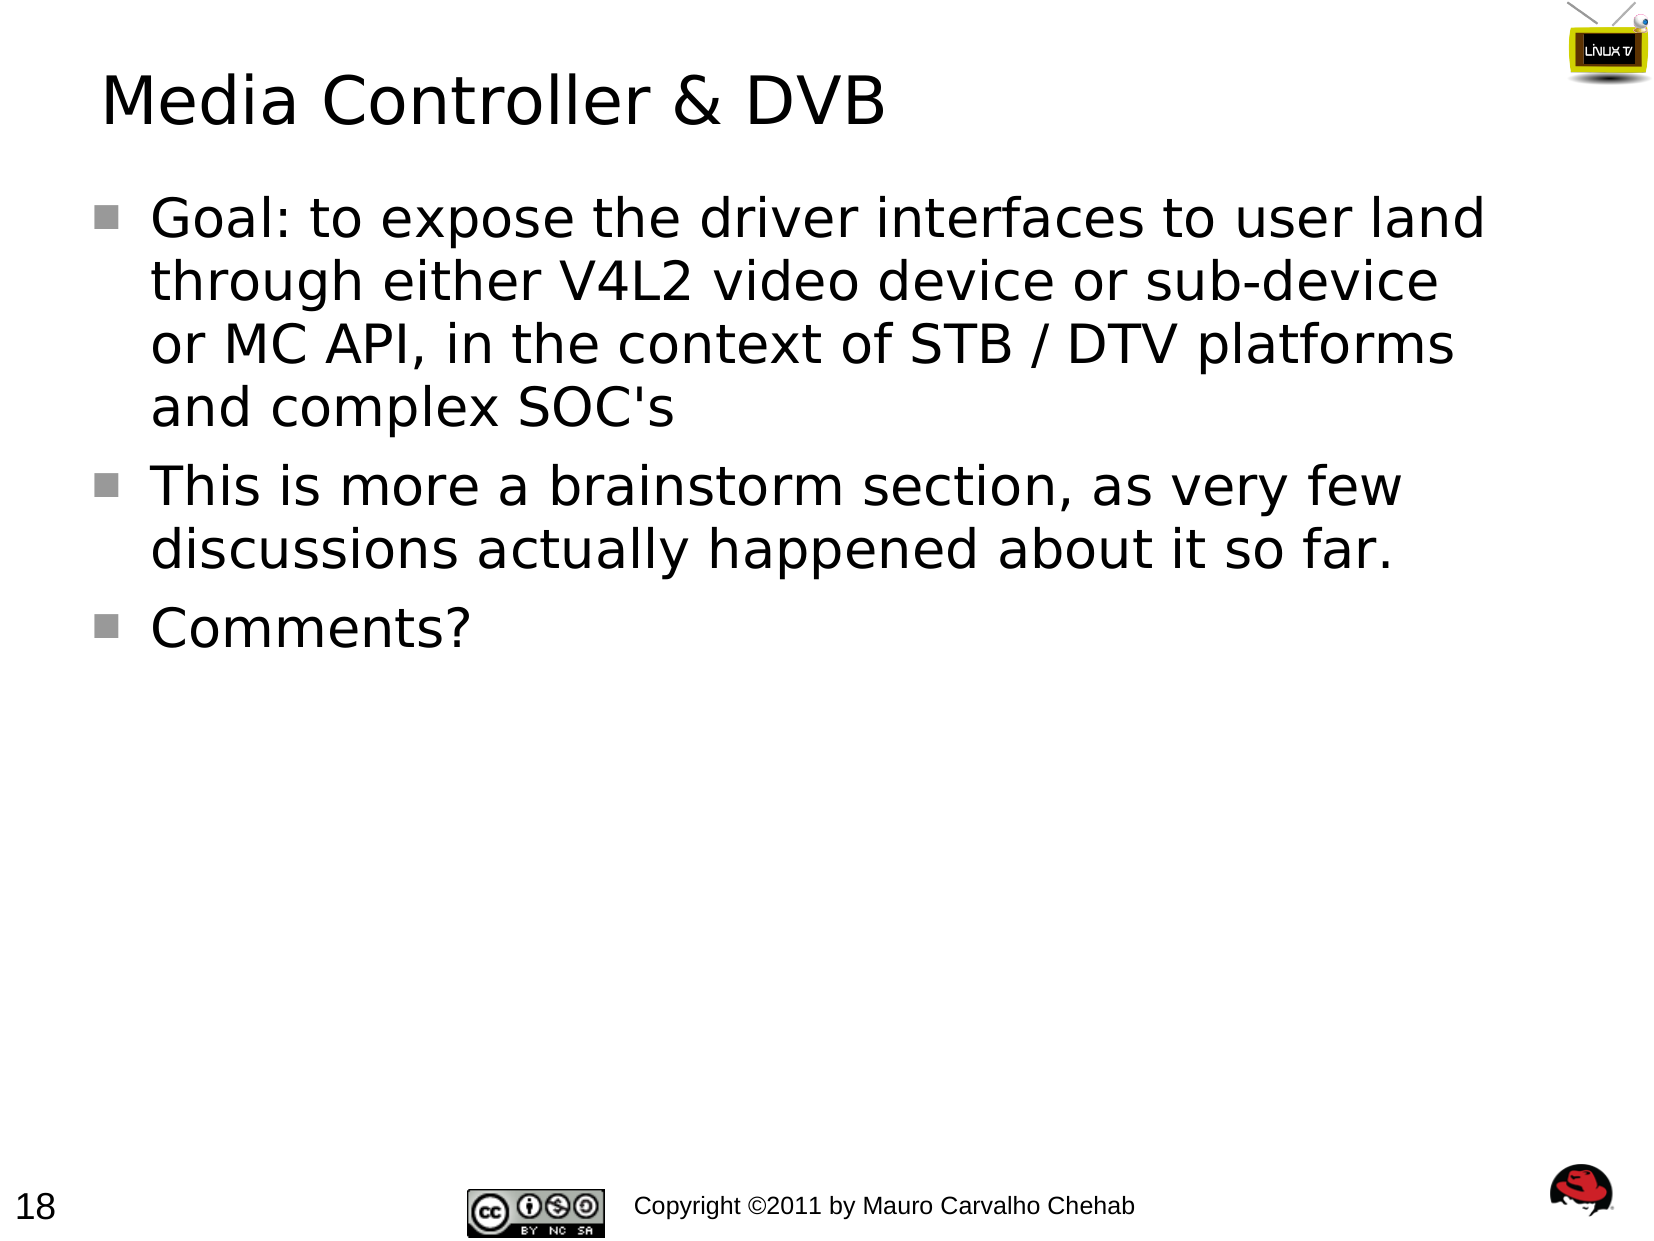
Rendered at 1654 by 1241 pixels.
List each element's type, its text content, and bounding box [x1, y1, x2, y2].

picture [1564, 0, 1654, 89]
picture [467, 1189, 605, 1238]
list Goal: to expose the driver interfaces to user land through either V4L2 video device or sub-device or MC API, in the context of STB / DTV platforms and complex SOC's This is more a brainstorm section, as very few discussions actually happened about it so far. Comments? [94, 187, 1500, 1174]
title Media Controller & DVB [100, 45, 1506, 157]
picture [1549, 1162, 1619, 1224]
